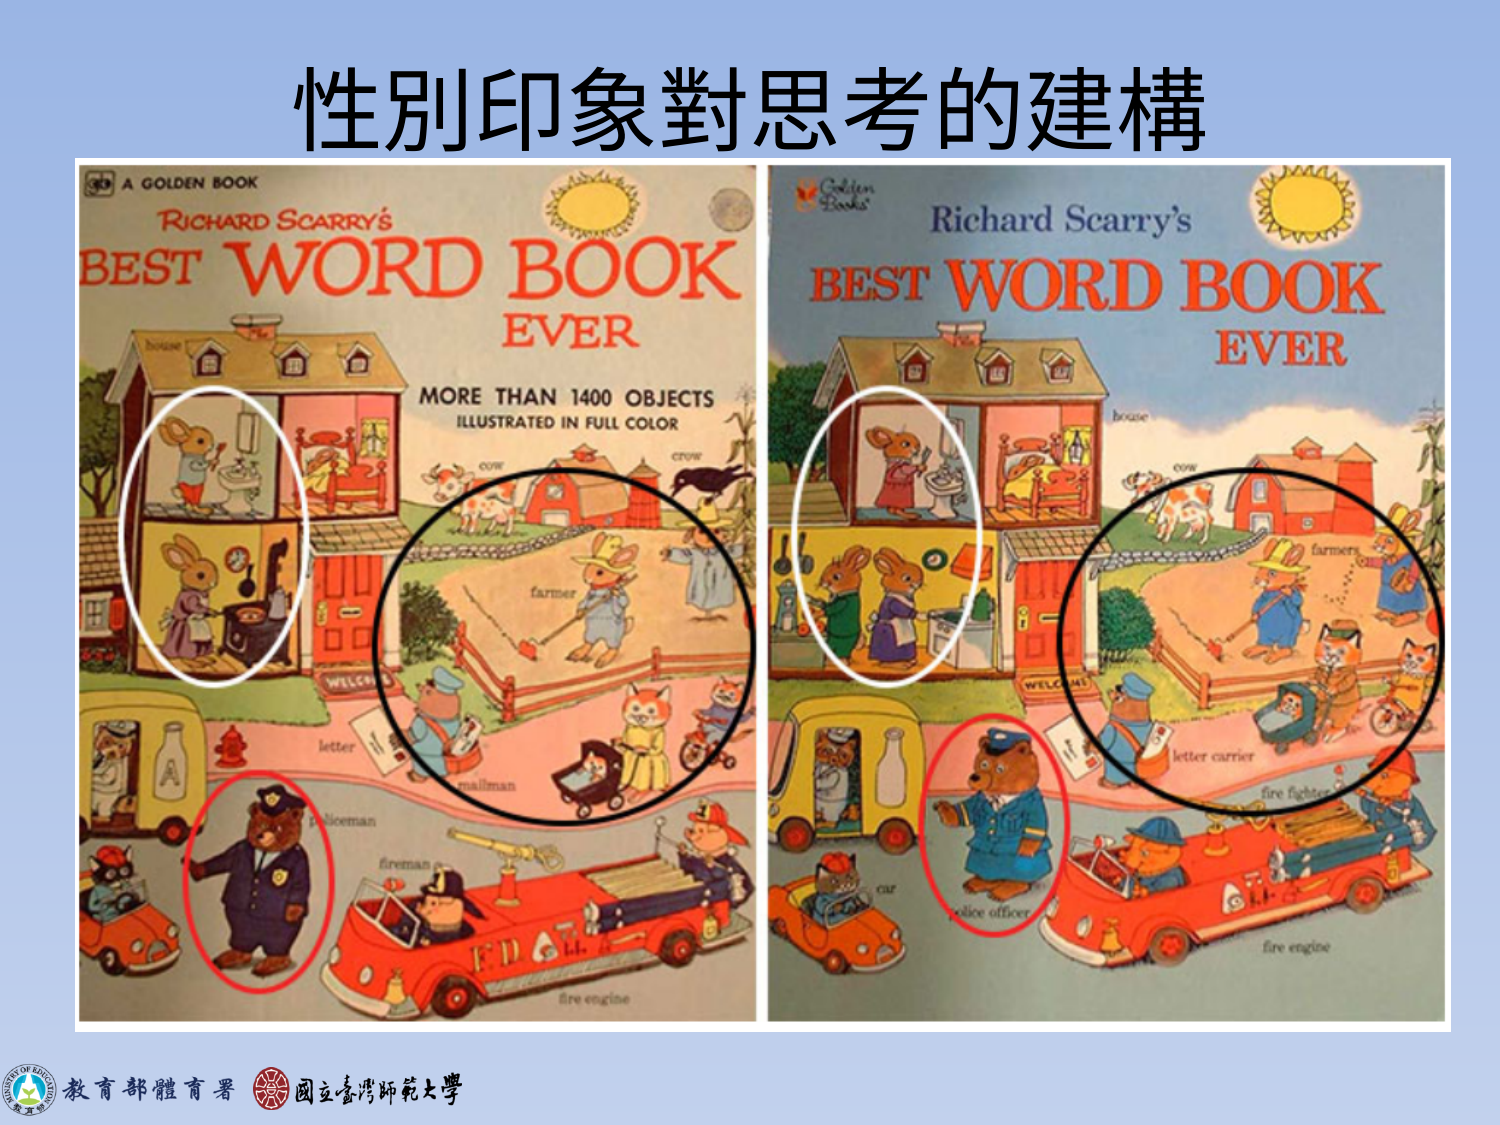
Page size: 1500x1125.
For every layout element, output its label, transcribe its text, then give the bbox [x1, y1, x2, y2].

picture [75, 158, 1451, 1032]
title 性別印象對思考的建構 [75, 45, 1426, 158]
